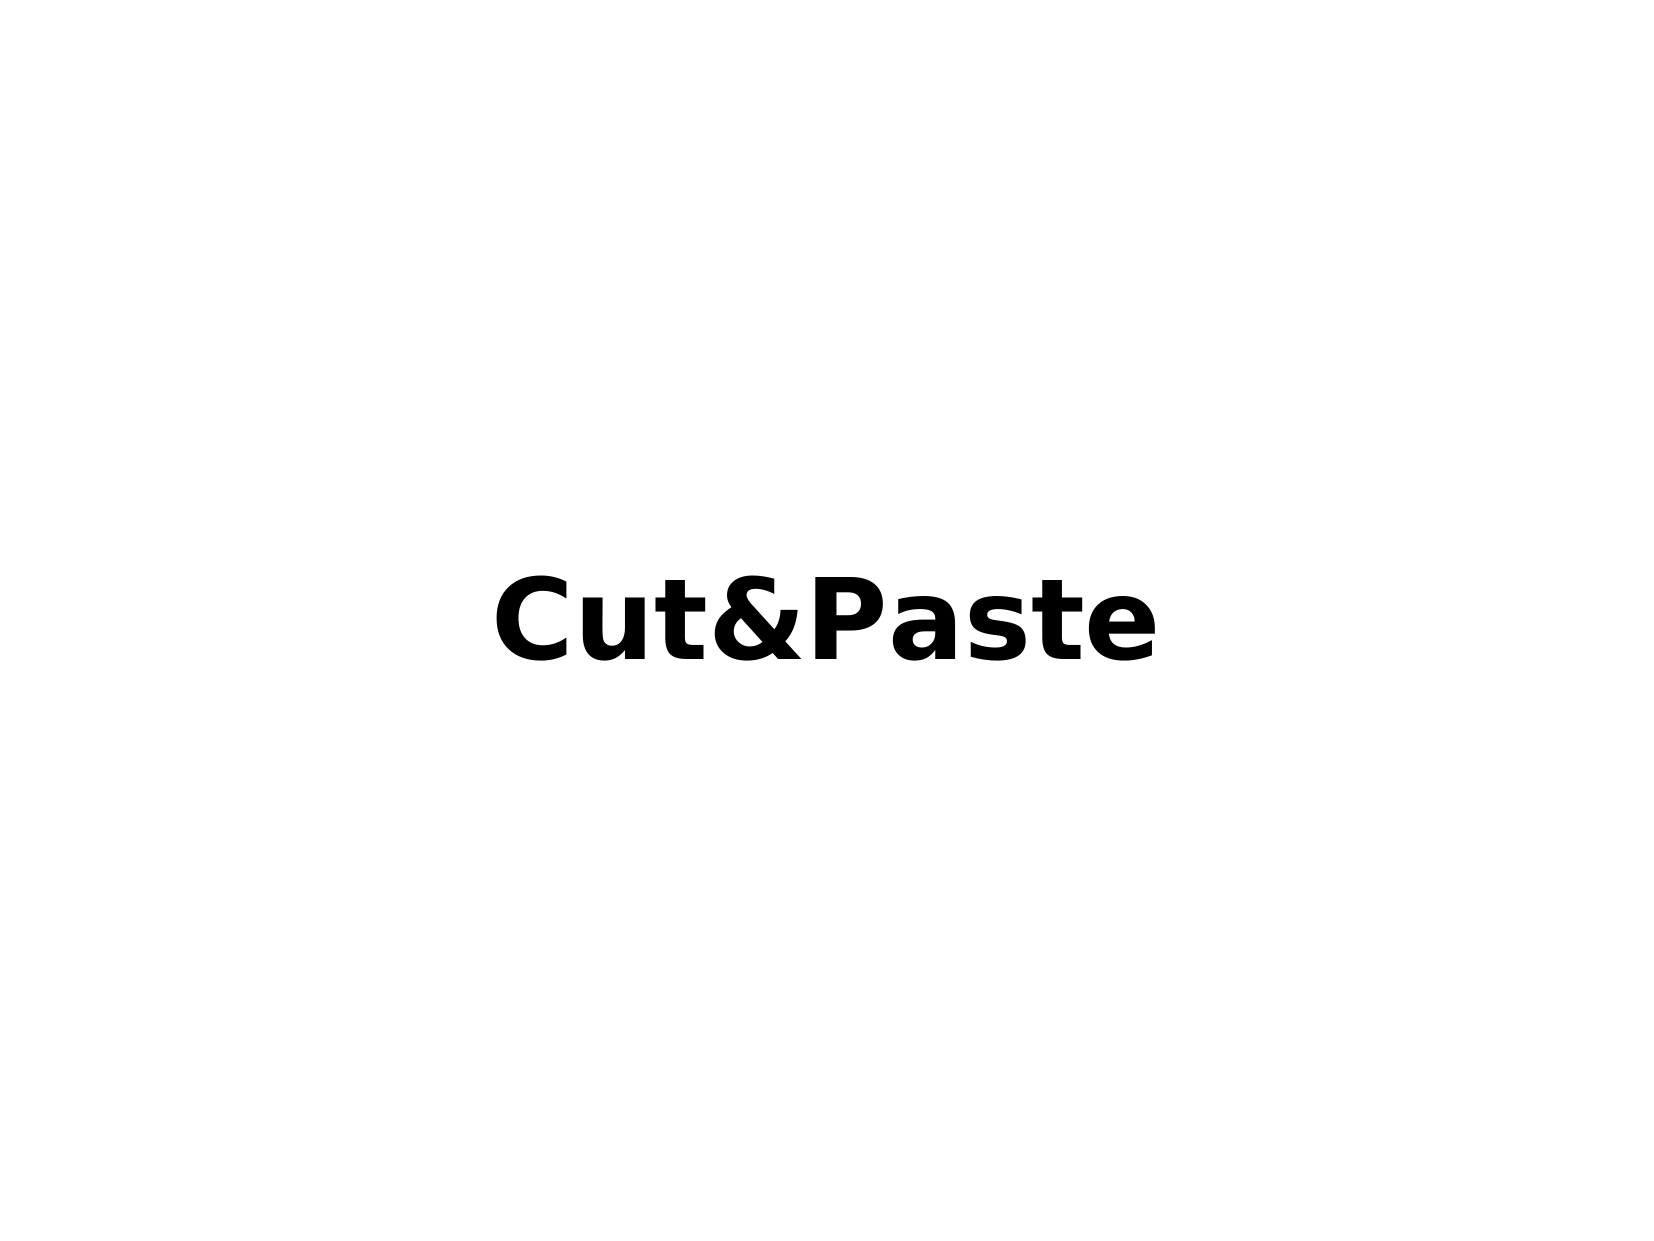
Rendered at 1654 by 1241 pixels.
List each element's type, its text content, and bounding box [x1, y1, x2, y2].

subtitle Cut&Paste [0, 0, 1654, 1241]
